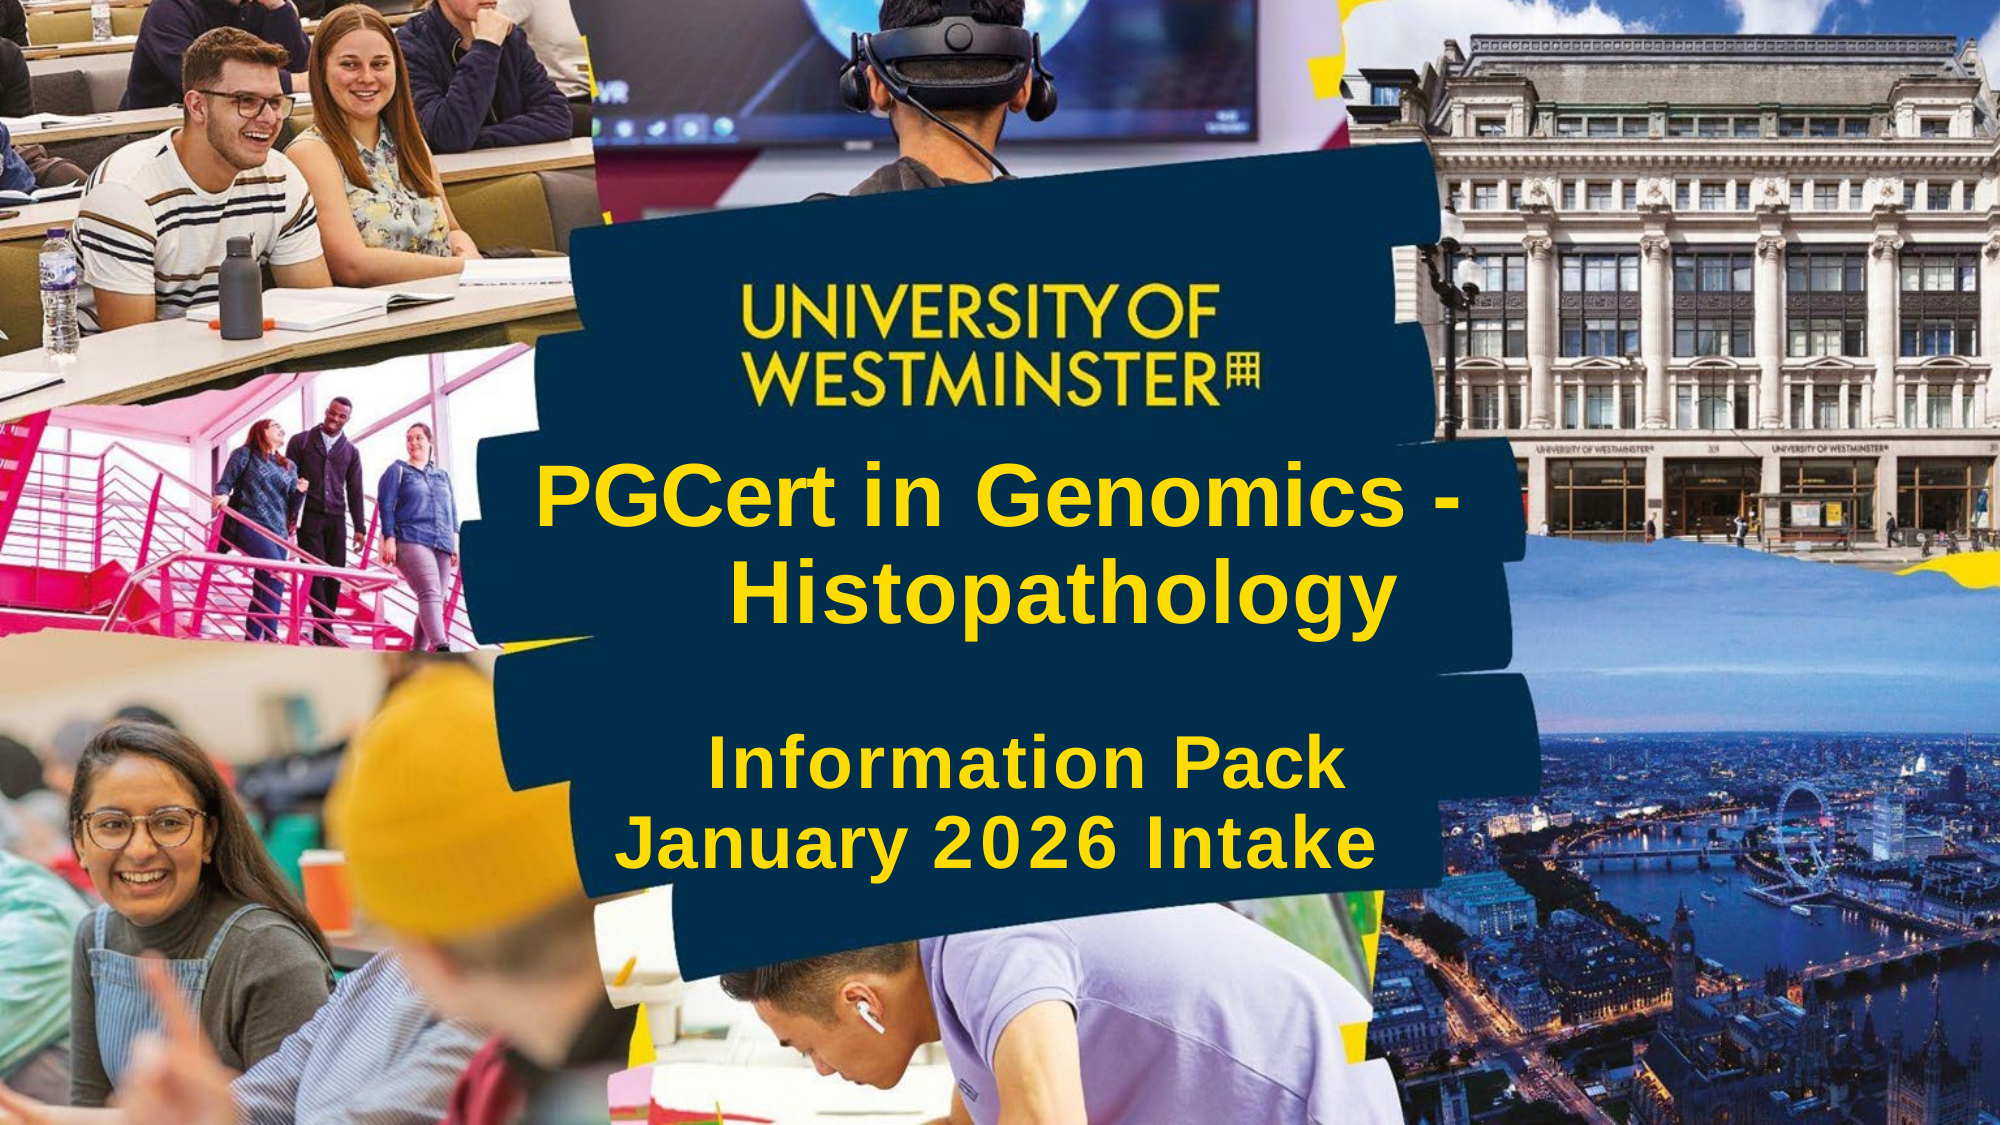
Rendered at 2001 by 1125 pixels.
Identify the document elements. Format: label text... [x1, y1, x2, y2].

subtitle Information Pack January 2026 Intake [612, 710, 1388, 886]
title PGCert in Genomics - Histopathology [531, 432, 1469, 642]
